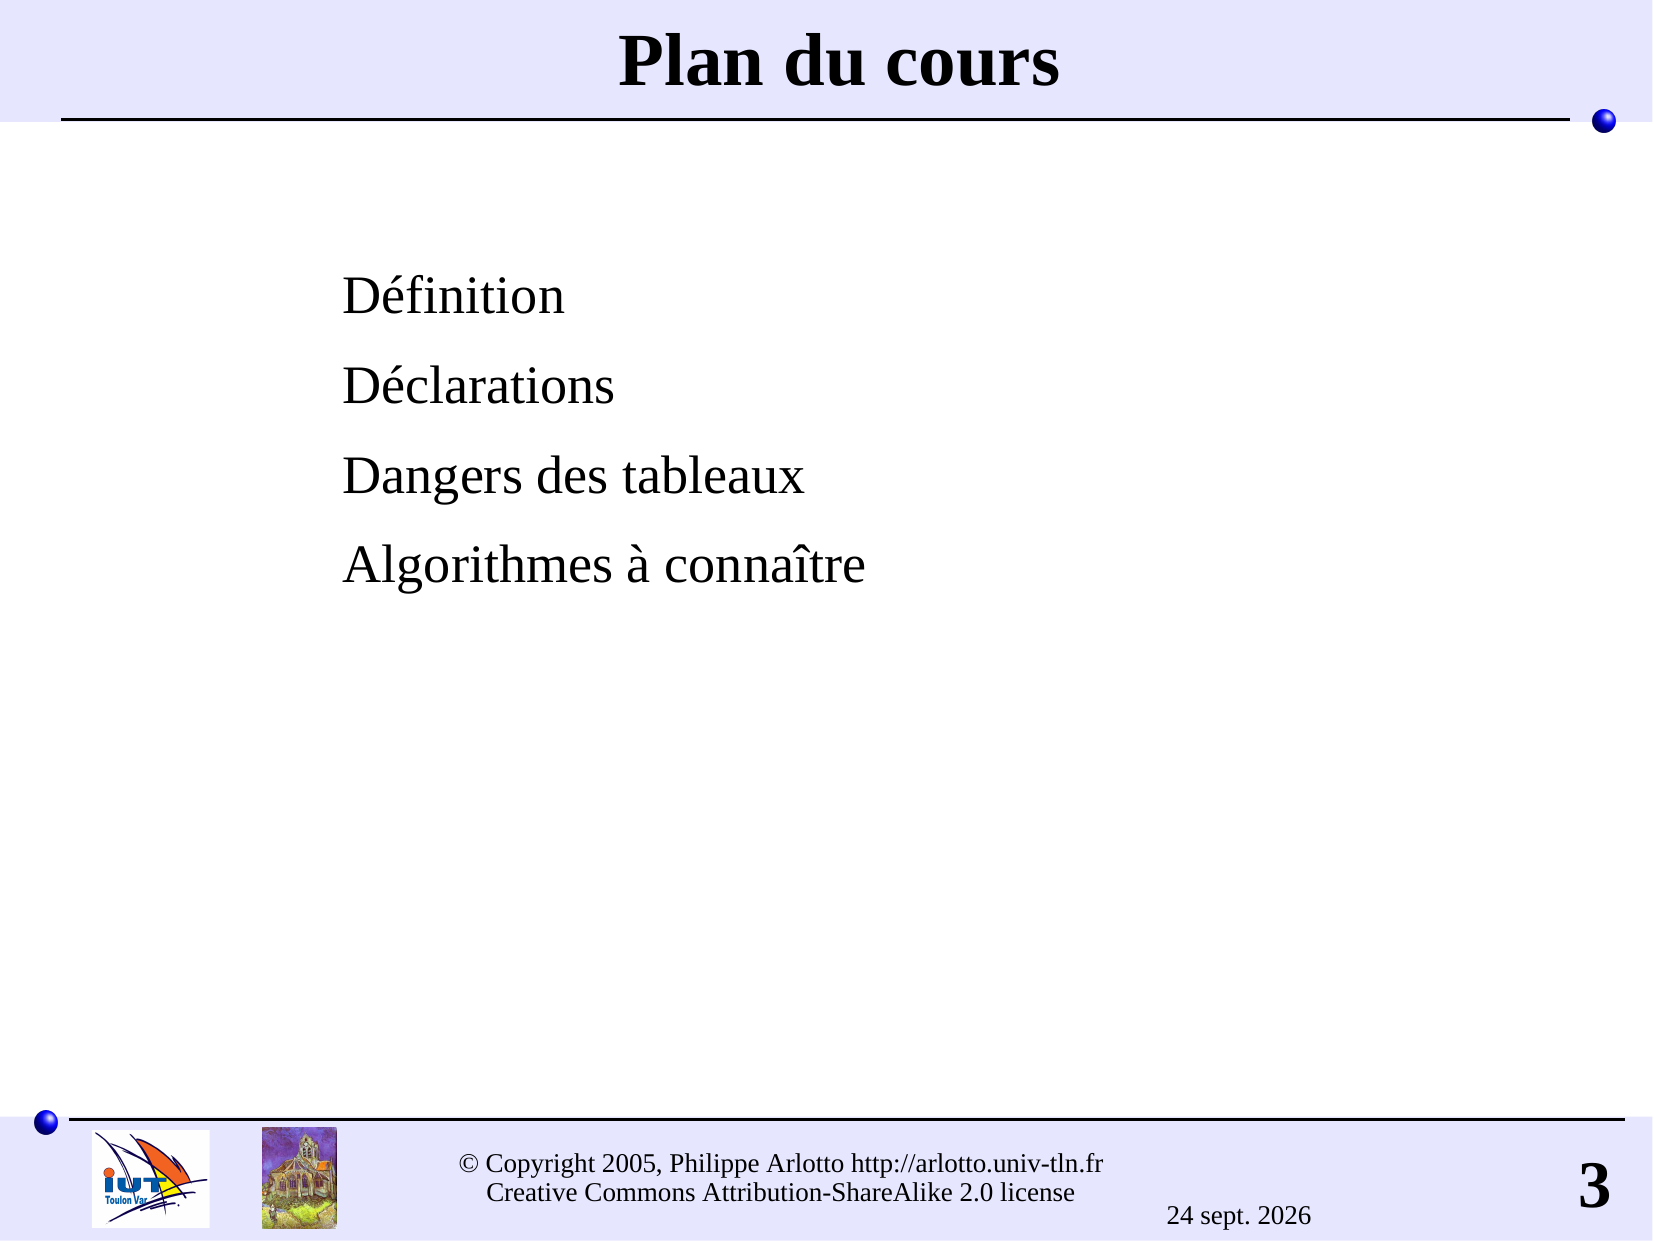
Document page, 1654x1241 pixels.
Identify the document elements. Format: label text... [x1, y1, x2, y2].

picture [262, 1127, 337, 1229]
title Plan du cours [95, 14, 1585, 107]
list Définition Déclarations Dangers des tableaux Algorithmes à connaître [324, 265, 1211, 843]
